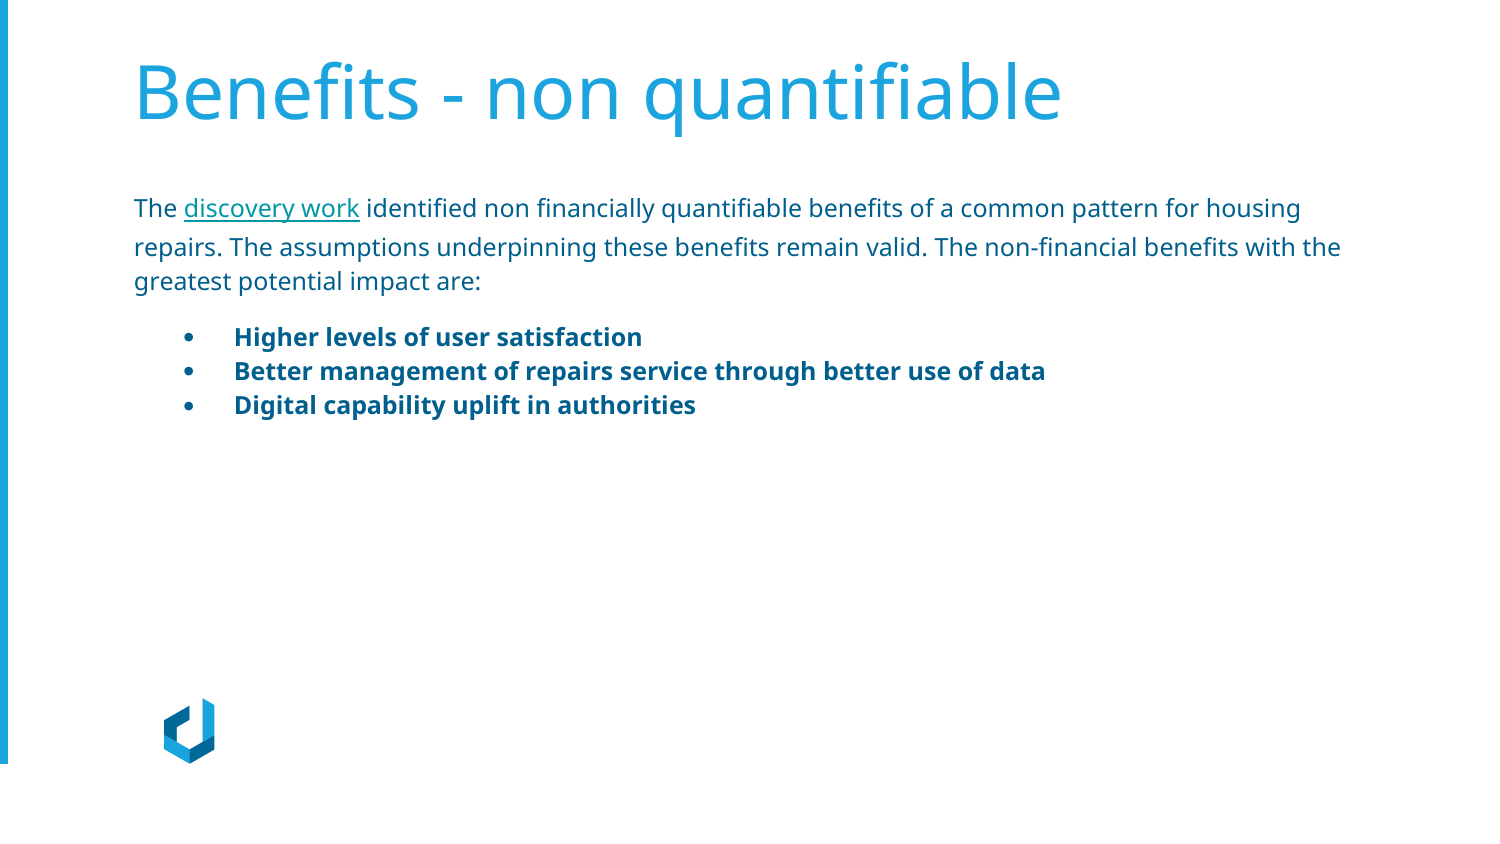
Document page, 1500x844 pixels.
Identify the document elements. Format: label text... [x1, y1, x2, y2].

text_box Benefits - non quantifiable [118, 29, 1328, 127]
text_box The discovery work identified non financially quantifiable benefits of a common pattern for housing repairs. The assumptions underpinning these benefits remain valid. The non-financial benefits with the greatest potential impact are: Higher levels of user satisfaction Better management of repairs service through better use of data Digital capability uplift in authorities [118, 172, 1367, 712]
